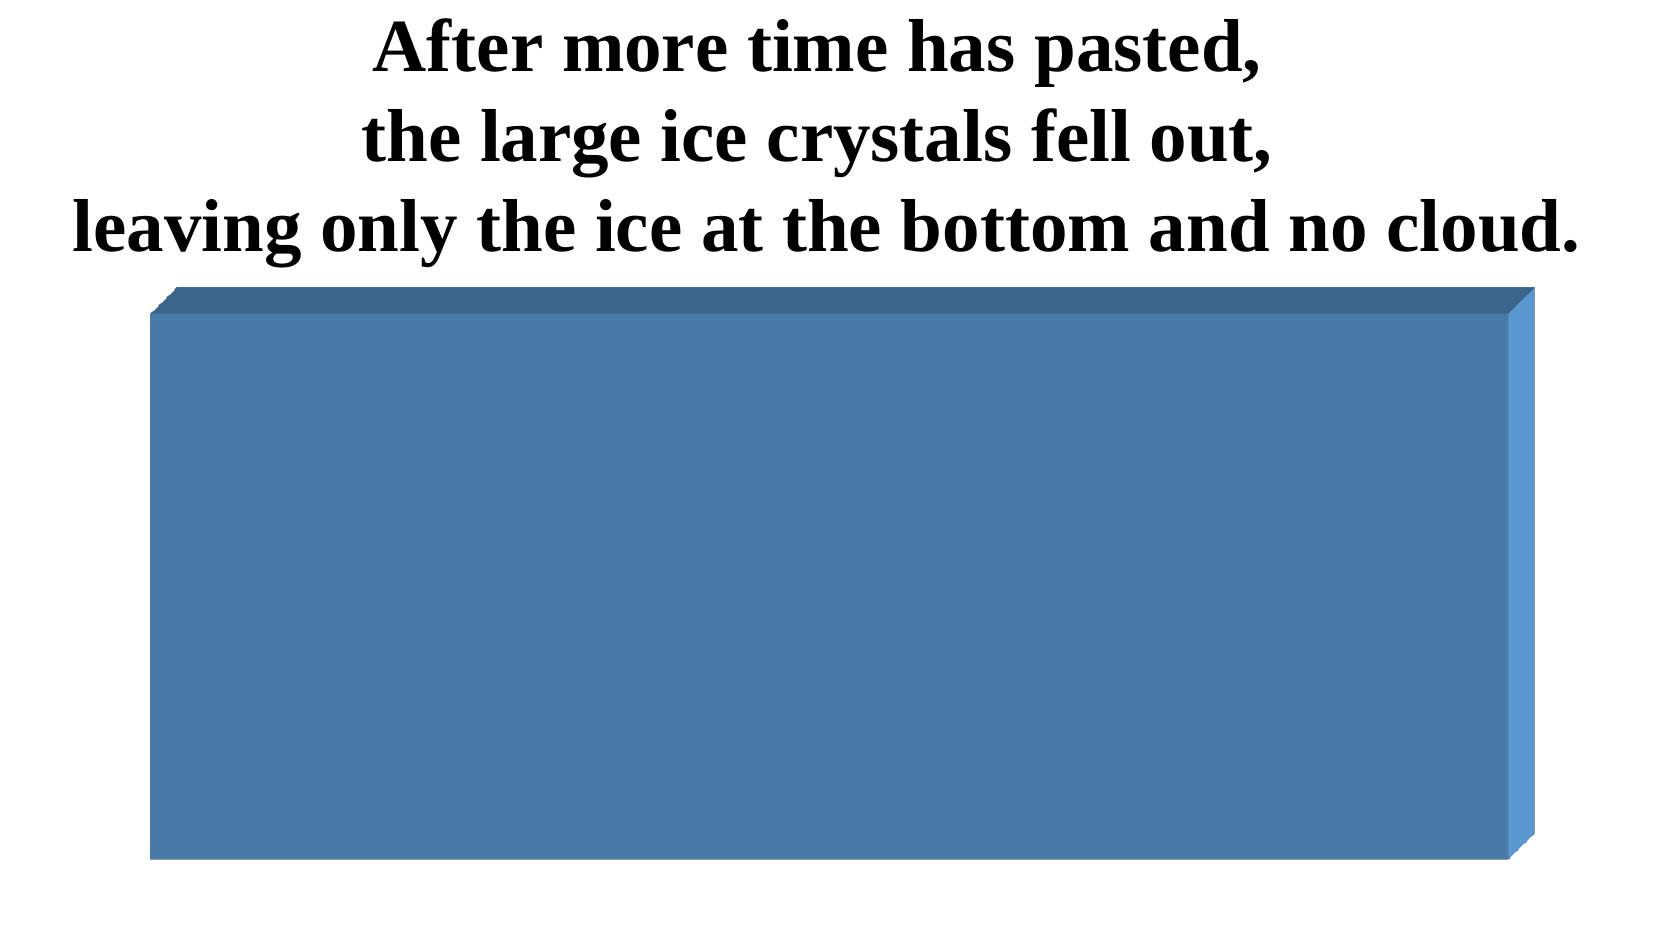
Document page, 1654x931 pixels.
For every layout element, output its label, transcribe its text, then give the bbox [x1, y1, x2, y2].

title After more time has pasted, the large ice crystals fell out, leaving only the ice at the bottom and no cloud. [0, 0, 1654, 263]
text_box [151, 314, 1508, 859]
